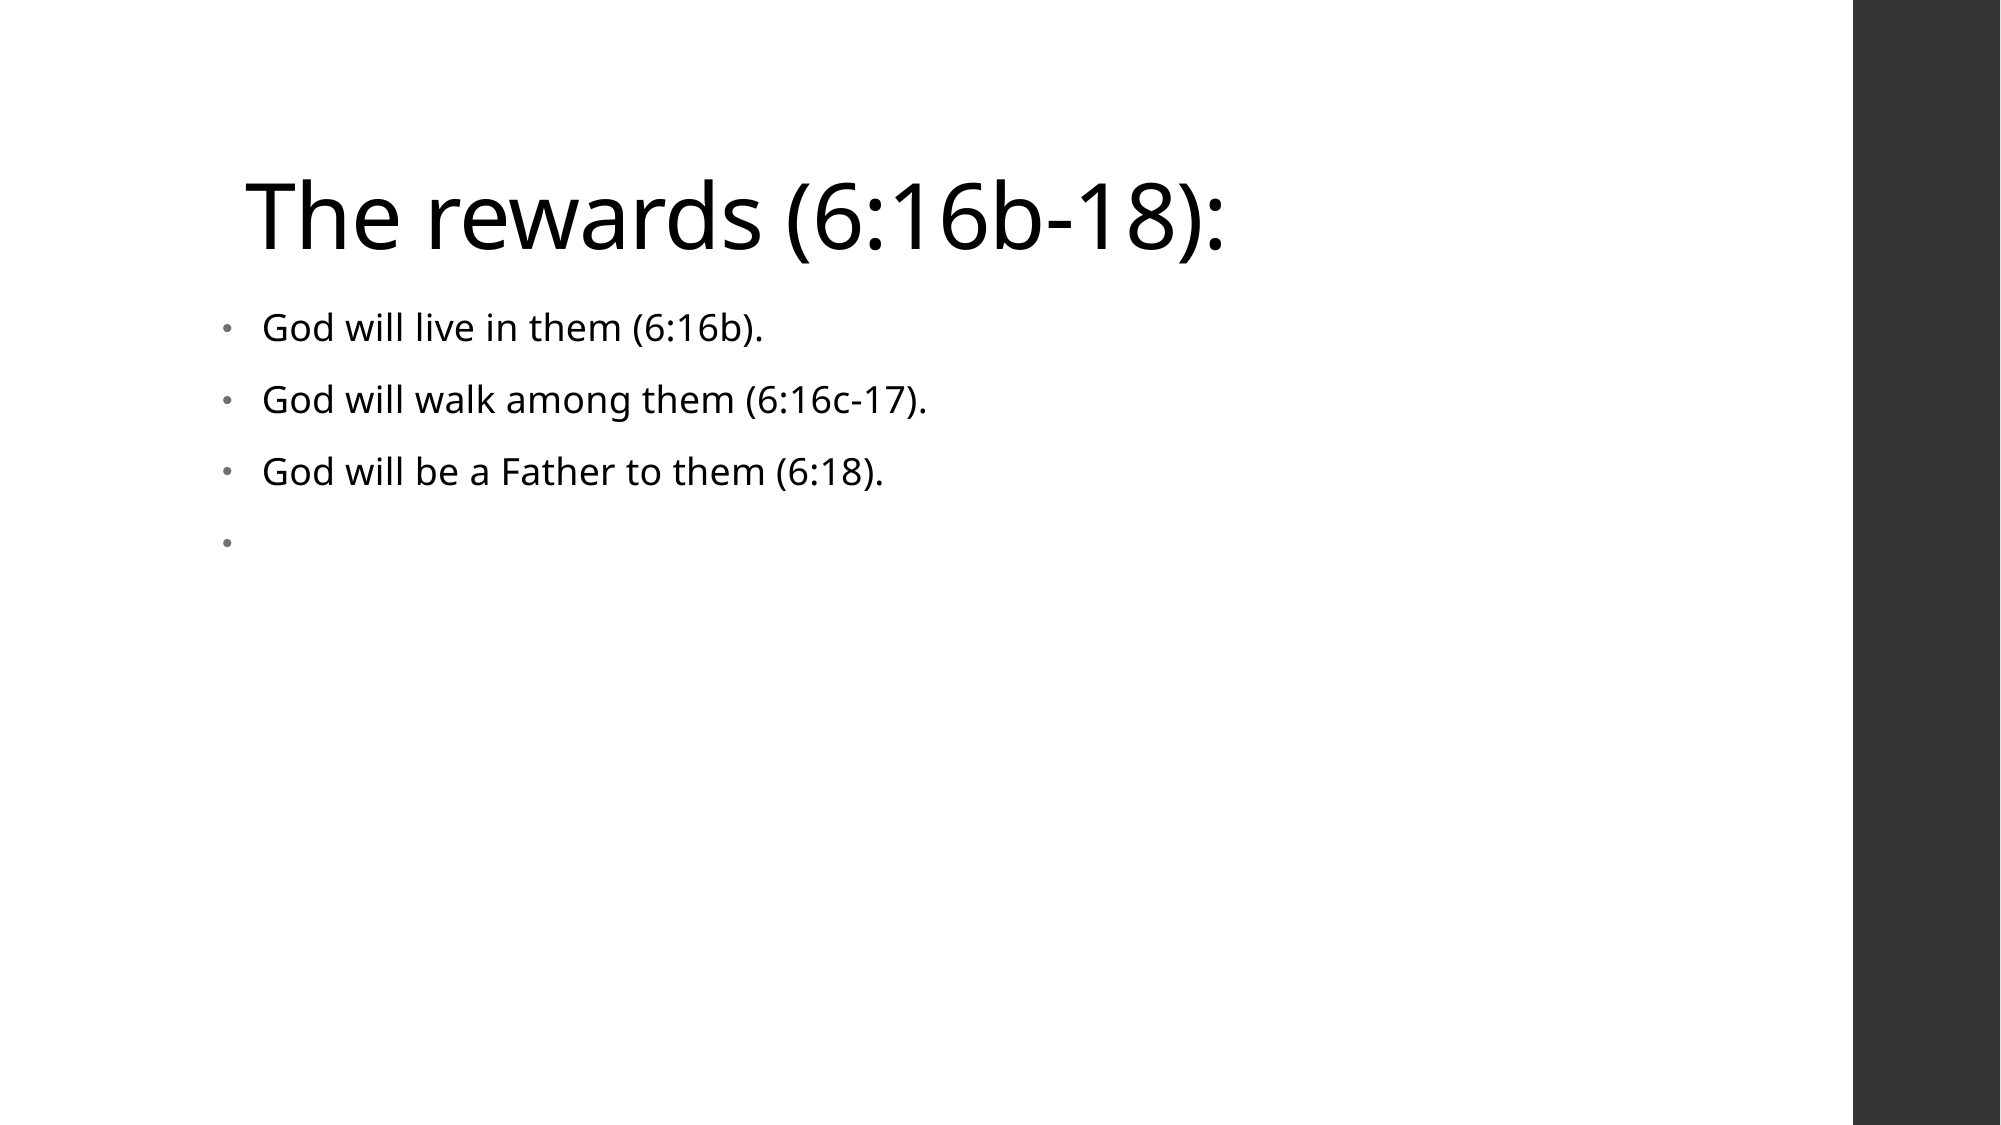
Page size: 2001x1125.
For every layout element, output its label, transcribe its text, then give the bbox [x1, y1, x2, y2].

list God will live in them (6:16b). God will walk among them (6:16c-17). God will be a Father to them (6:18). [206, 299, 1617, 1014]
title The rewards (6:16b-18): [206, 60, 1797, 278]
